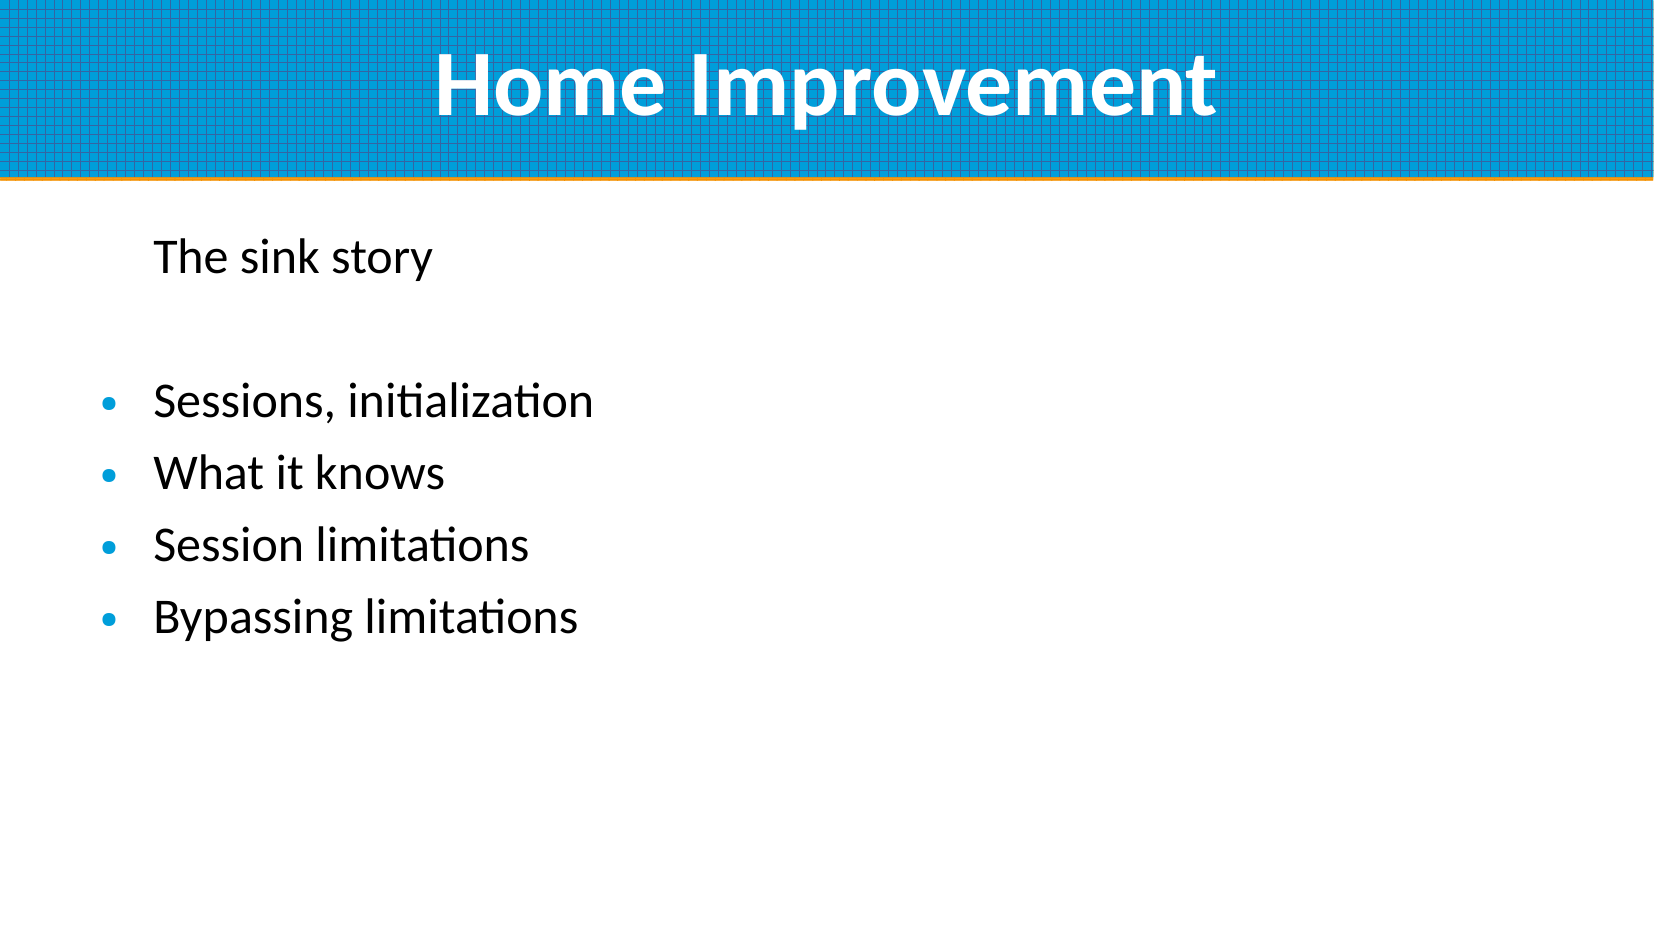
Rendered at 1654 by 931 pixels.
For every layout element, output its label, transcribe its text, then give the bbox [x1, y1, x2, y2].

list The sink story Sessions, initialization What it knows Session limitations Bypassing limitations [82, 236, 1563, 811]
title Home Improvement [82, 14, 1571, 171]
